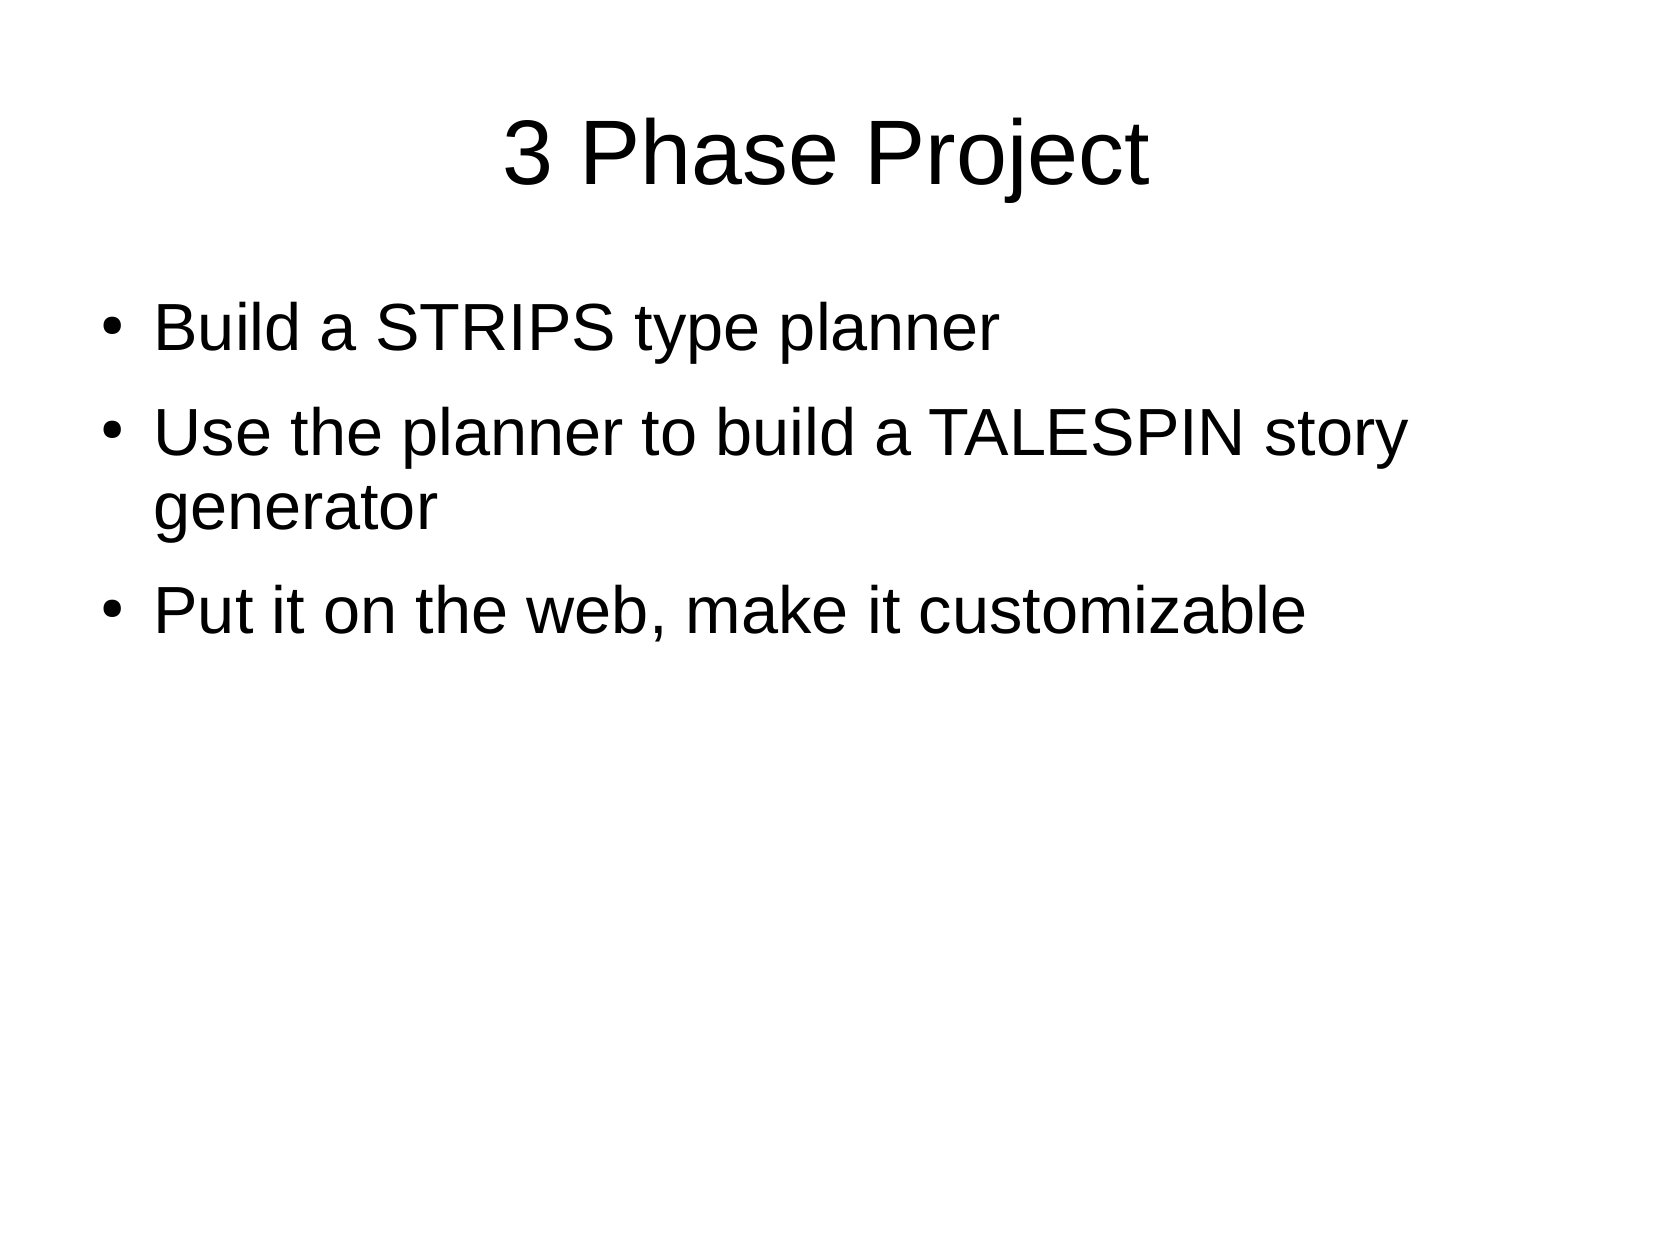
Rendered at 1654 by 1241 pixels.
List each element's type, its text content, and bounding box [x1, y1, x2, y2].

title 3 Phase Project [82, 49, 1571, 257]
list Build a STRIPS type planner Use the planner to build a TALESPIN story generator Put it on the web, make it customizable [82, 290, 1571, 1010]
